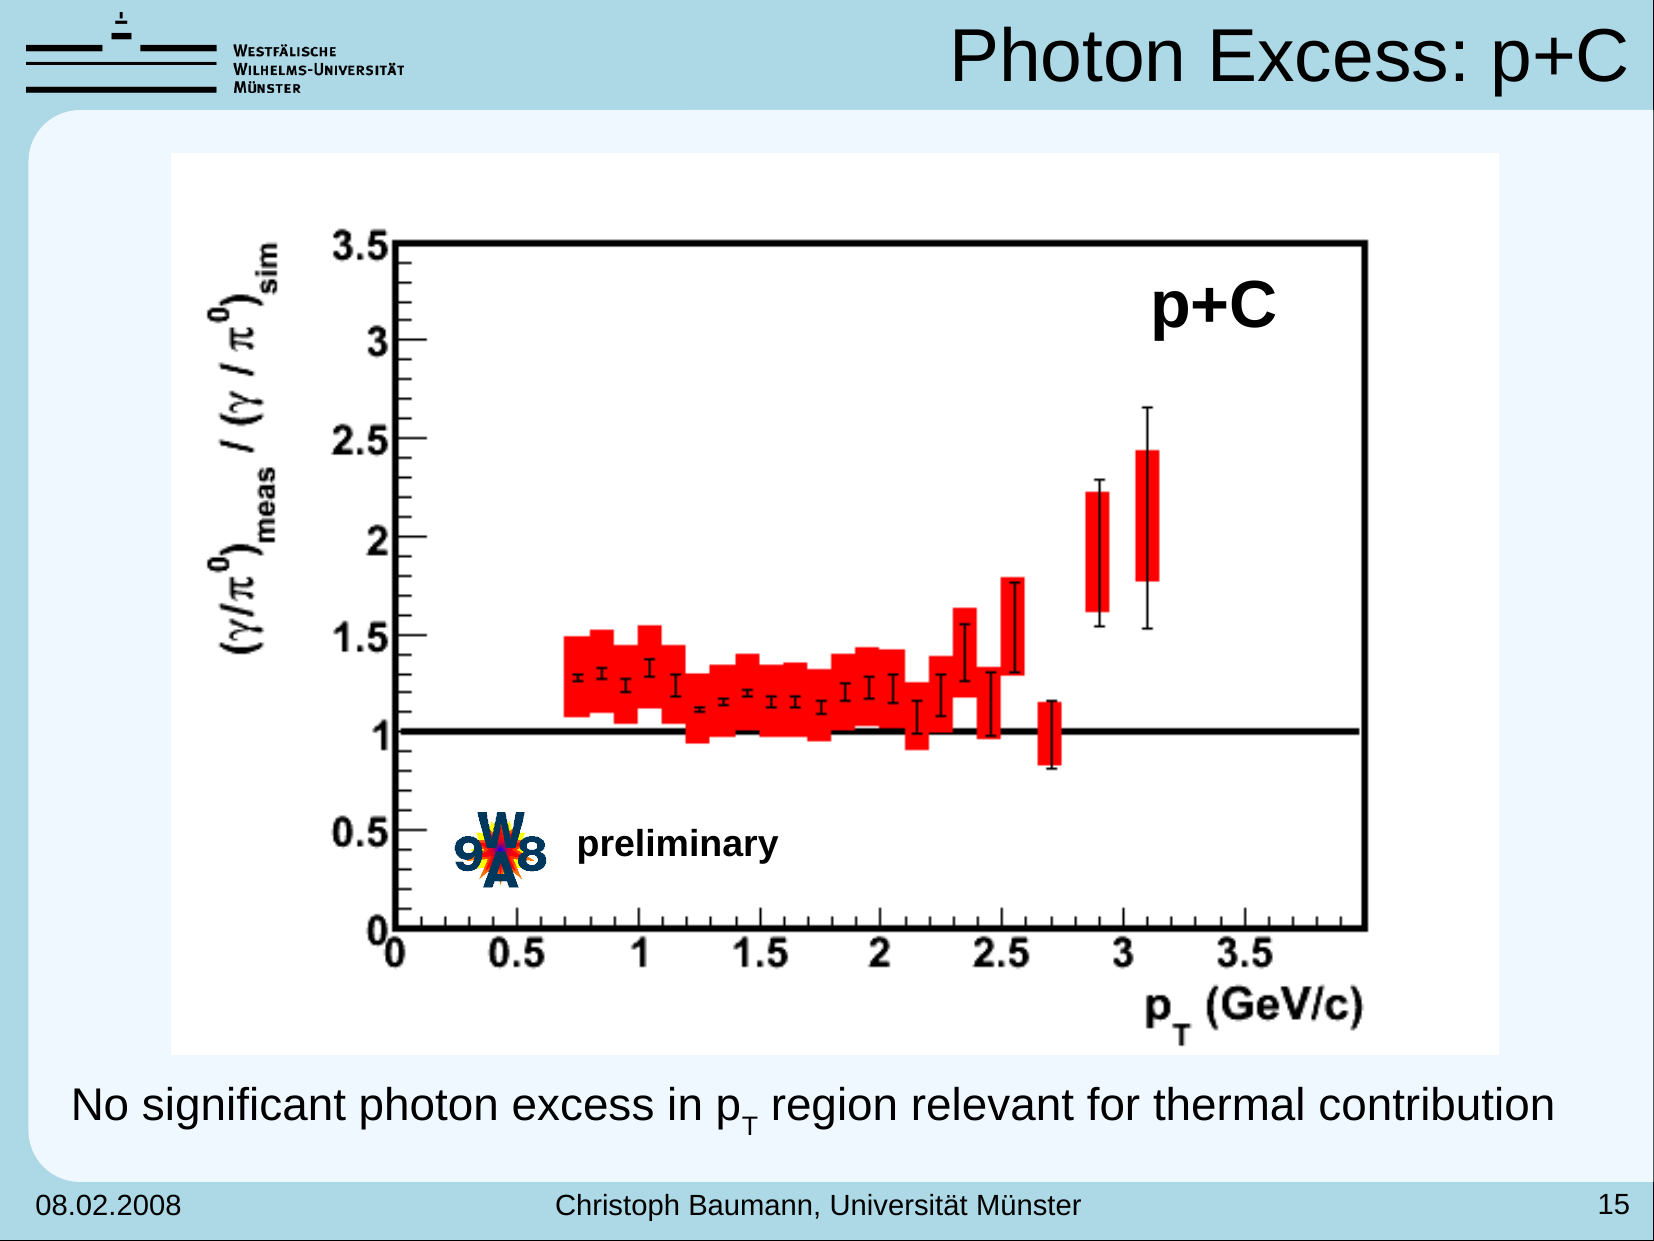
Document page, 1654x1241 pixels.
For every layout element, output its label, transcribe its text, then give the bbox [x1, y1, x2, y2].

title Photon Excess: p+C [435, 12, 1631, 98]
text_box preliminary [561, 815, 794, 873]
text_box p+C [1135, 259, 1654, 350]
picture [171, 153, 1499, 1055]
picture [26, 12, 404, 93]
list No significant photon excess in pT region relevant for thermal contribution [0, 1079, 1654, 1192]
